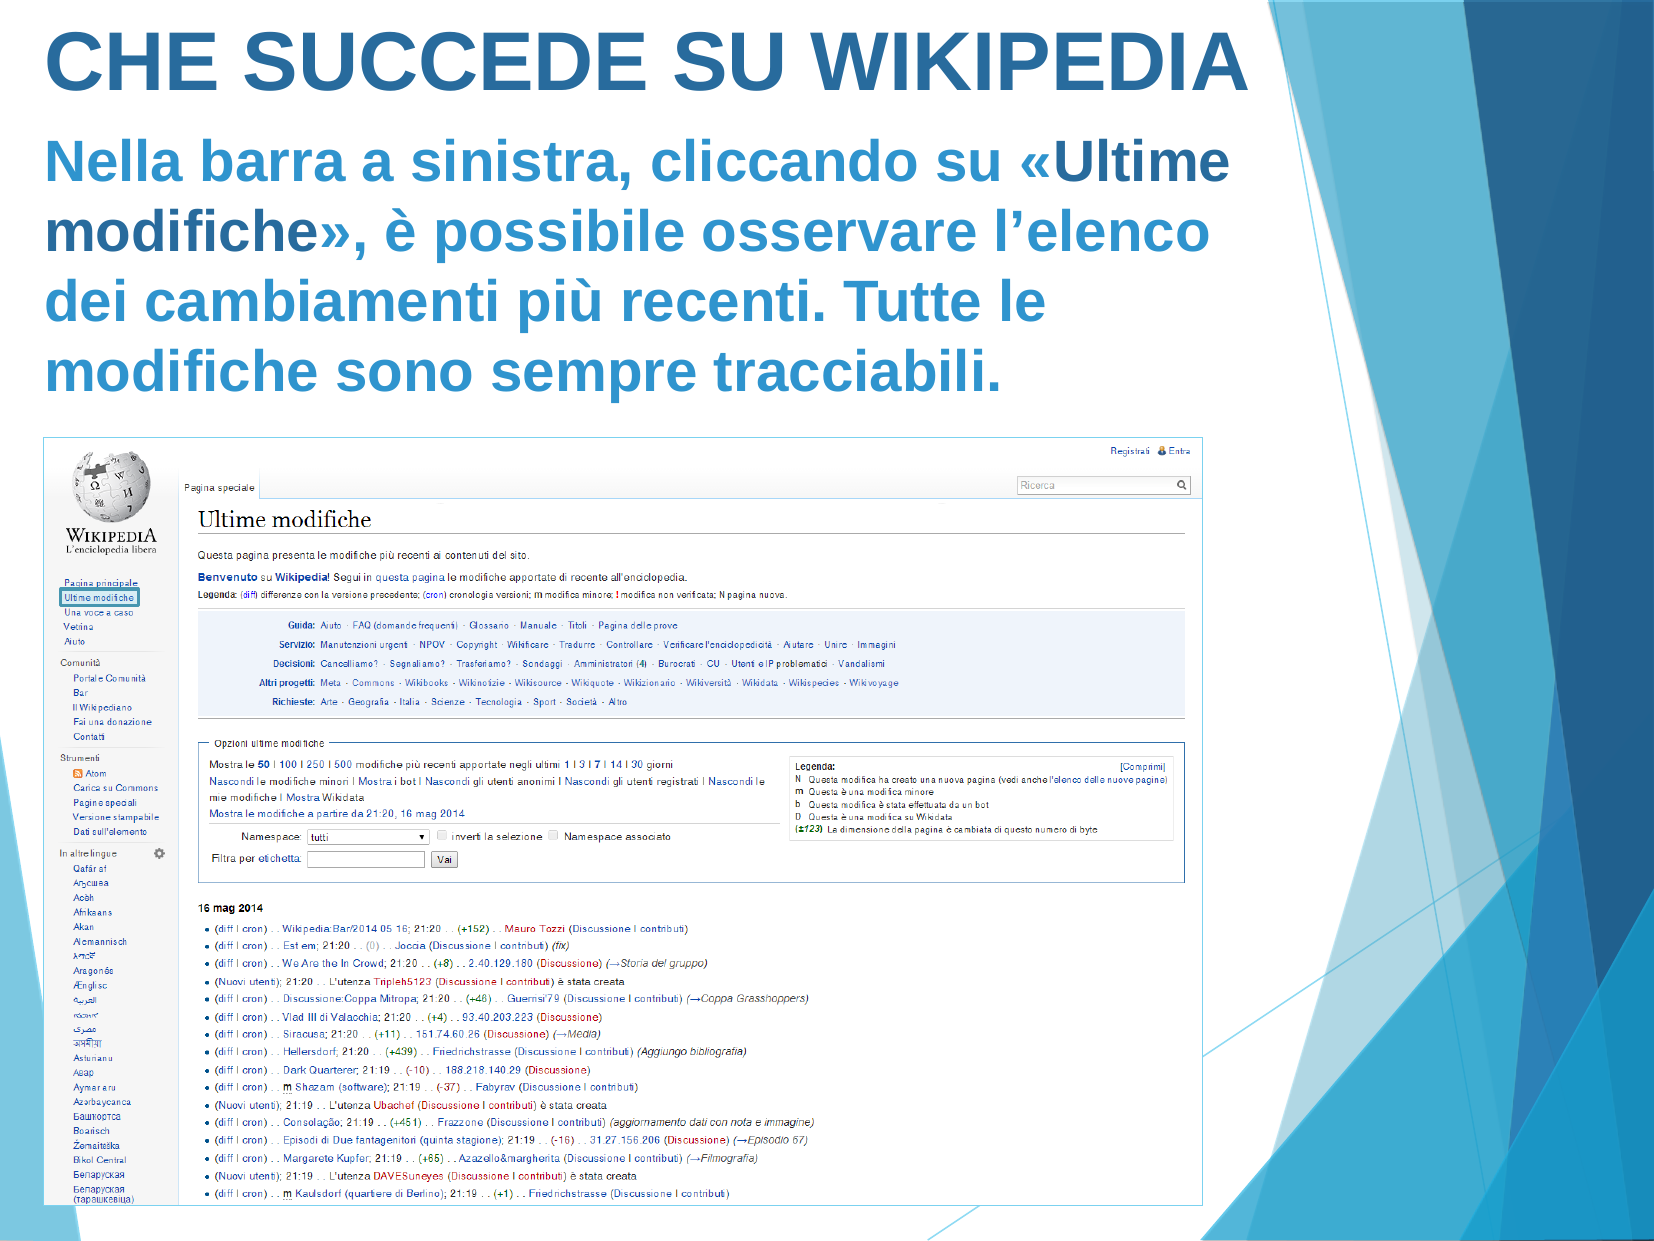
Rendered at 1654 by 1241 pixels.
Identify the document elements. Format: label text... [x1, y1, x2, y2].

text_box Nella barra a sinistra, cliccando su «Ultime modifiche», è possibile osservare l’elenco dei cambiamenti più recenti. Tutte le modifiche sono sempre tracciabili. [29, 116, 1309, 411]
text_box [60, 588, 139, 606]
text_box CHE SUCCEDE SU WIKIPEDIA [29, 0, 1309, 115]
picture [43, 437, 1203, 1206]
